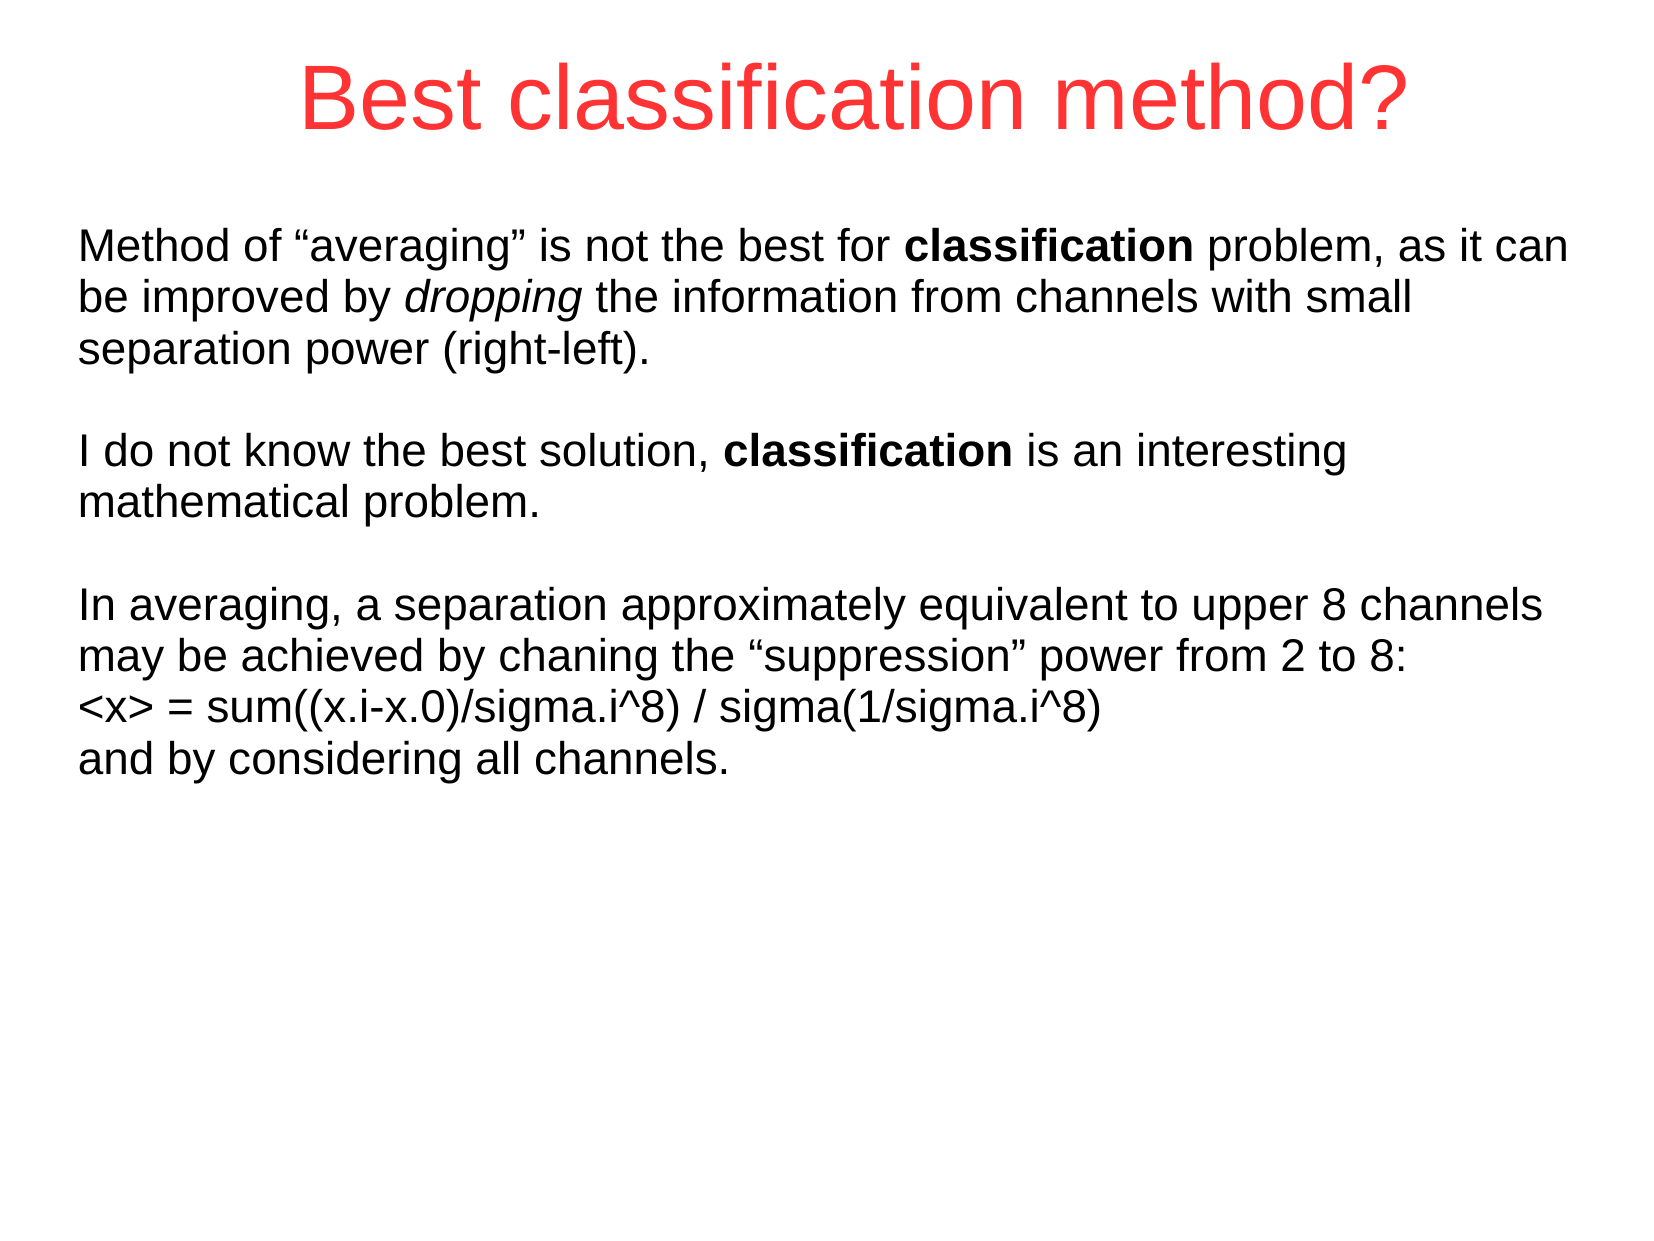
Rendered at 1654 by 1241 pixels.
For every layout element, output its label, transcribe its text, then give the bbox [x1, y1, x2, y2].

text_box Method of “averaging” is not the best for classification problem, as it can be improved by dropping the information from channels with small separation power (right-left). I do not know the best solution, classification is an interesting mathematical problem. In averaging, a separation approximately equivalent to upper 8 channels may be achieved by chaning the “suppression” power from 2 to 8: <x> = sum((x.i-x.0)/sigma.i^8) / sigma(1/sigma.i^8) and by considering all channels. [63, 212, 1609, 997]
title Best classification method? [75, 0, 1636, 201]
